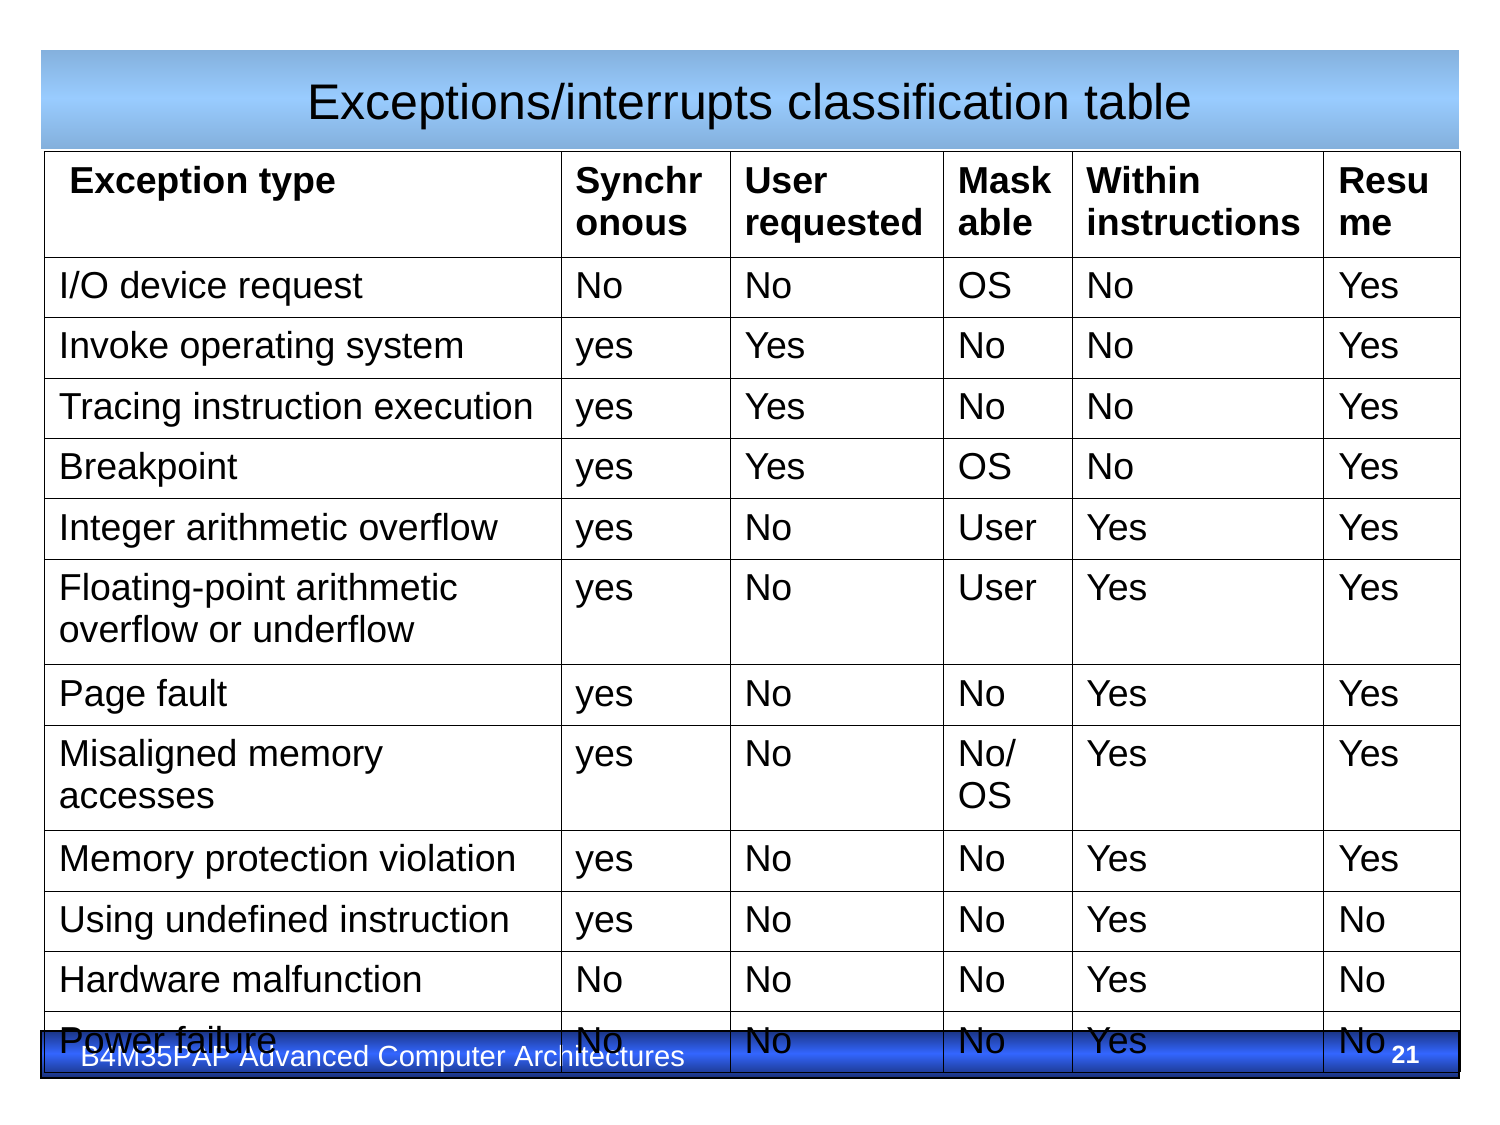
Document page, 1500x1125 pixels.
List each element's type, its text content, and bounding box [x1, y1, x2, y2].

table_cell Tracing instruction execution [45, 379, 561, 438]
table_cell No [731, 952, 943, 1011]
table_cell No [731, 665, 943, 725]
table_cell Yes [1073, 726, 1323, 830]
table_cell Using undefined instruction [45, 892, 561, 951]
table_cell No [1073, 318, 1323, 378]
table_cell yes [562, 831, 730, 891]
table_cell No [562, 1012, 730, 1072]
table_cell No [731, 560, 943, 664]
table_cell Yes [1324, 258, 1460, 317]
table_cell Yes [1073, 831, 1323, 891]
table_cell Yes [1324, 831, 1460, 891]
table_header Within instructions [1073, 152, 1323, 257]
table_cell Yes [1324, 439, 1460, 498]
table_cell No [731, 1012, 943, 1072]
table_cell User [944, 499, 1072, 559]
table_cell No [1324, 952, 1460, 1011]
table_cell Yes [1073, 665, 1323, 725]
table_cell User [944, 560, 1072, 664]
table_cell I/O device request [45, 258, 561, 317]
table_cell Breakpoint [45, 439, 561, 498]
table_cell No [562, 258, 730, 317]
table_cell No [731, 831, 943, 891]
table_cell Yes [1073, 560, 1323, 664]
table_cell No [562, 952, 730, 1011]
table_cell yes [562, 892, 730, 951]
table_cell Yes [1324, 379, 1460, 438]
table_cell yes [562, 499, 730, 559]
table_cell No [1324, 892, 1460, 951]
title Exceptions/interrupts classification table [41, 50, 1459, 149]
table_cell Yes [1324, 318, 1460, 378]
table_cell Yes [1073, 952, 1323, 1011]
table_header User requested [731, 152, 943, 257]
table_header Synchronous [562, 152, 730, 257]
table_cell yes [562, 379, 730, 438]
table_cell No [944, 318, 1072, 378]
table_cell Misaligned memory accesses [45, 726, 561, 830]
table_cell Yes [1324, 499, 1460, 559]
table_cell No [731, 726, 943, 830]
table_cell No [1073, 258, 1323, 317]
table_cell No [1073, 379, 1323, 438]
table_cell No [1324, 1012, 1460, 1072]
table_cell yes [562, 726, 730, 830]
table_cell No [944, 952, 1072, 1011]
table_cell Memory protection violation [45, 831, 561, 891]
table_cell Yes [731, 318, 943, 378]
table_cell No [1073, 439, 1323, 498]
table_cell No [731, 892, 943, 951]
table_cell yes [562, 439, 730, 498]
table_cell Yes [1324, 665, 1460, 725]
table_cell No [944, 831, 1072, 891]
table_cell Yes [1073, 892, 1323, 951]
table_cell No [731, 499, 943, 559]
table_cell No [731, 258, 943, 317]
table_cell Page fault [45, 665, 561, 725]
table_cell yes [562, 318, 730, 378]
table_cell No [944, 892, 1072, 951]
table_cell yes [562, 665, 730, 725]
table_header Exception type [45, 152, 561, 257]
table_header Maskable [944, 152, 1072, 257]
table_cell Yes [1324, 560, 1460, 664]
table_cell OS [944, 258, 1072, 317]
table_cell Power failure [45, 1012, 561, 1072]
table_cell yes [562, 560, 730, 664]
table_header Resume [1324, 152, 1460, 257]
table_cell Floating-point arithmetic overflow or underflow [45, 560, 561, 664]
table_cell No [944, 1012, 1072, 1072]
table_cell Yes [731, 439, 943, 498]
table_cell Invoke operating system [45, 318, 561, 378]
table_cell Yes [1073, 499, 1323, 559]
table_cell No [944, 665, 1072, 725]
table_cell Yes [1324, 726, 1460, 830]
table_cell No/ OS [944, 726, 1072, 830]
table_cell No [944, 379, 1072, 438]
table_cell Yes [1073, 1012, 1323, 1072]
table_cell Integer arithmetic overflow [45, 499, 561, 559]
table_cell OS [944, 439, 1072, 498]
table_cell Hardware malfunction [45, 952, 561, 1011]
table_cell Yes [731, 379, 943, 438]
